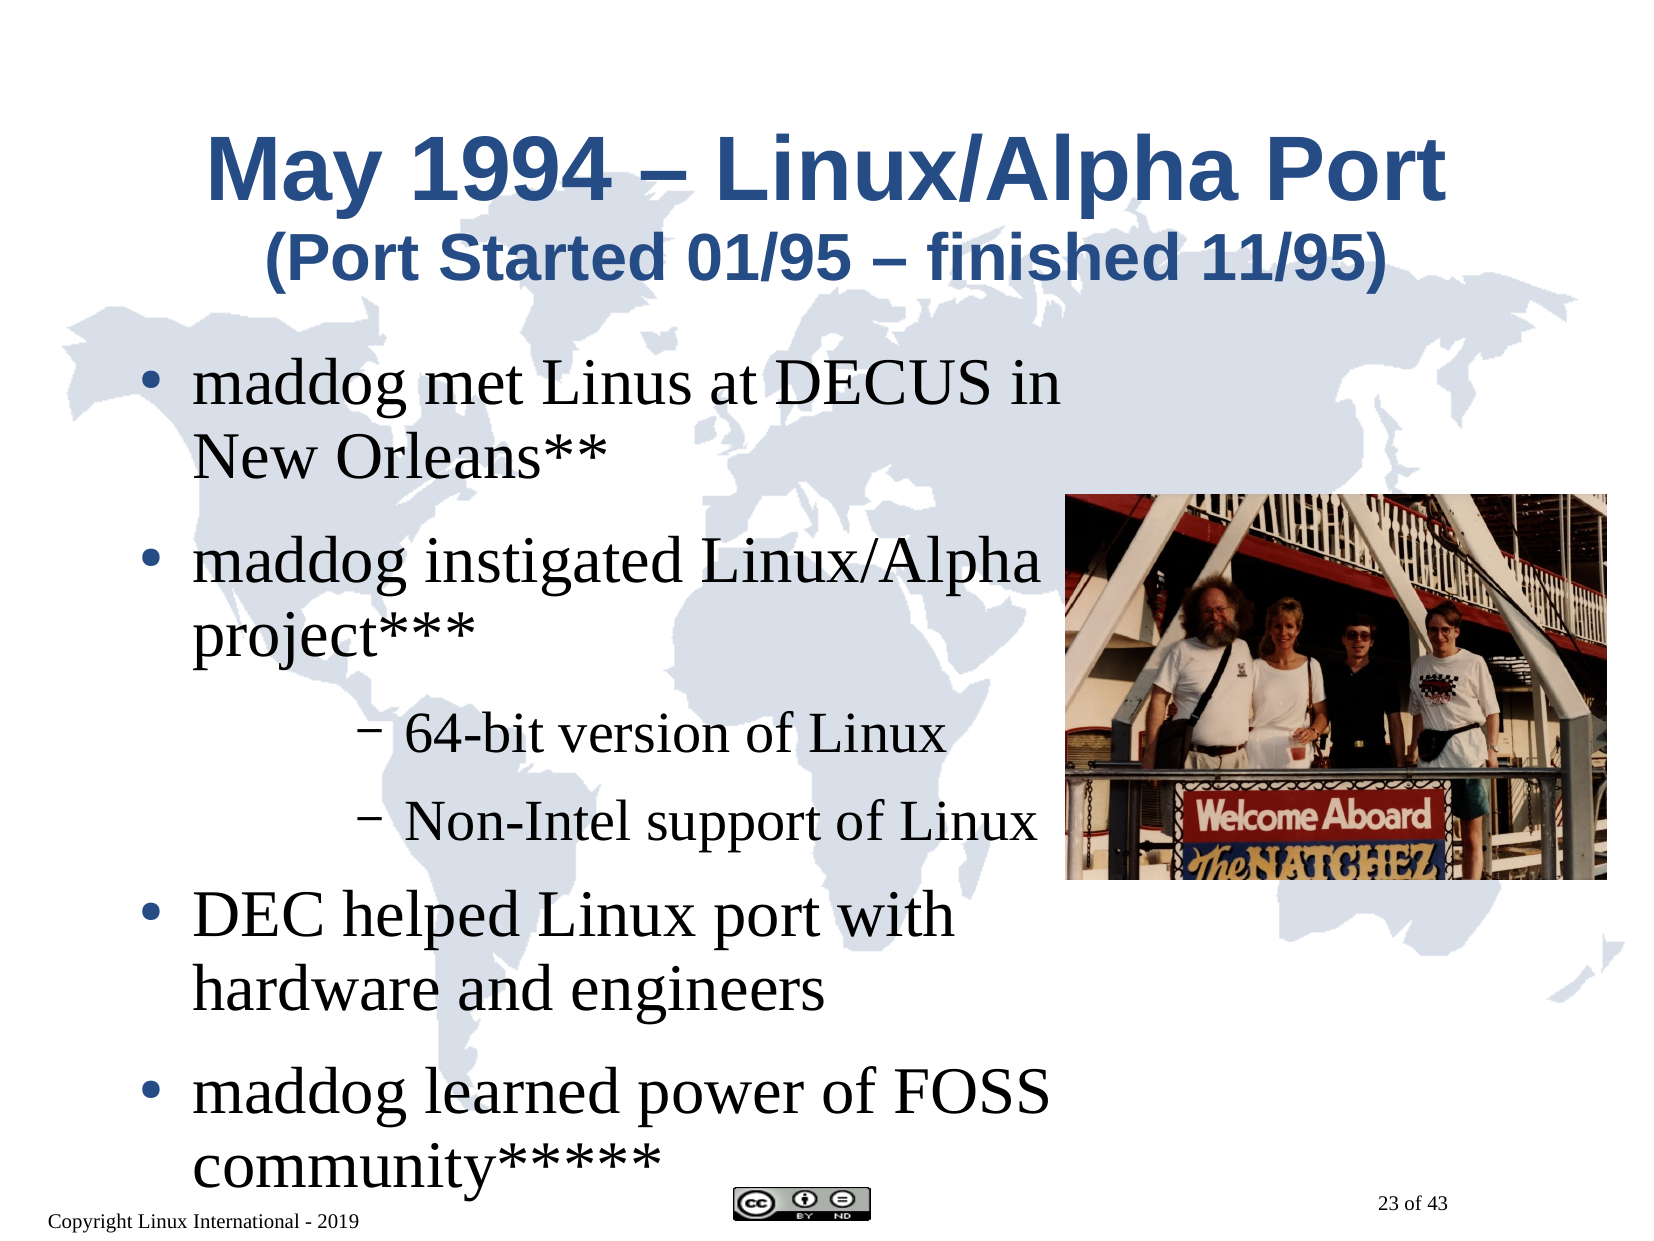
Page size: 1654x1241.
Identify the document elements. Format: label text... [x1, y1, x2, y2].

list maddog met Linus at DECUS in New Orleans** maddog instigated Linux/Alpha project*** 64-bit version of Linux Non-Intel support of Linux DEC helped Linux port with hardware and engineers maddog learned power of FOSS community***** [121, 344, 1201, 1203]
title May 1994 – Linux/Alpha Port (Port Started 01/95 – finished 11/95) [121, 102, 1533, 311]
picture [37, 91, 1653, 1147]
picture [733, 1203, 871, 1221]
